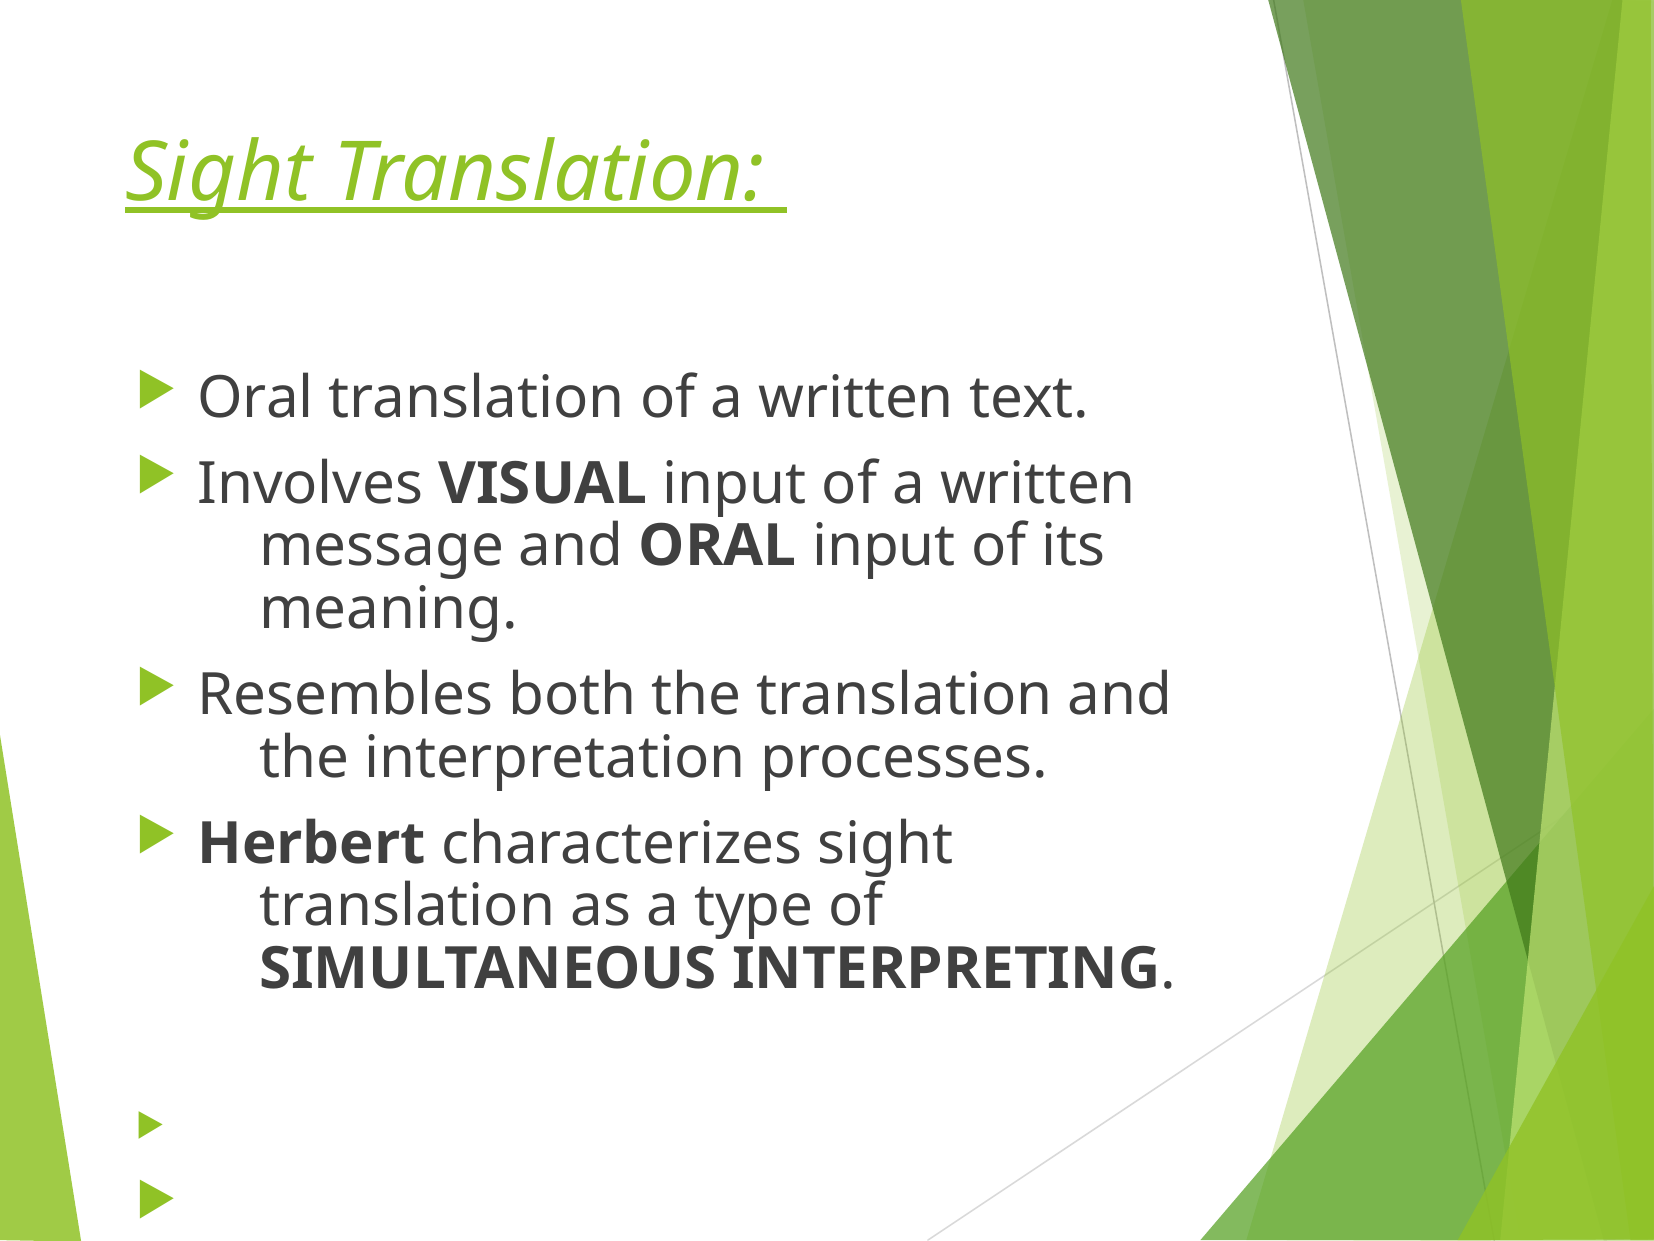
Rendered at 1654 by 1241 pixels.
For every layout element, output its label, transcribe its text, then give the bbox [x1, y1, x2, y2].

title Sight Translation: [110, 110, 1259, 350]
list Oral translation of a written text. Involves VISUAL input of a written message and ORAL input of its meaning. Resembles both the translation and the interpretation processes. Herbert characterizes sight translation as a type of SIMULTANEOUS INTERPRETING. [120, 359, 1269, 1062]
